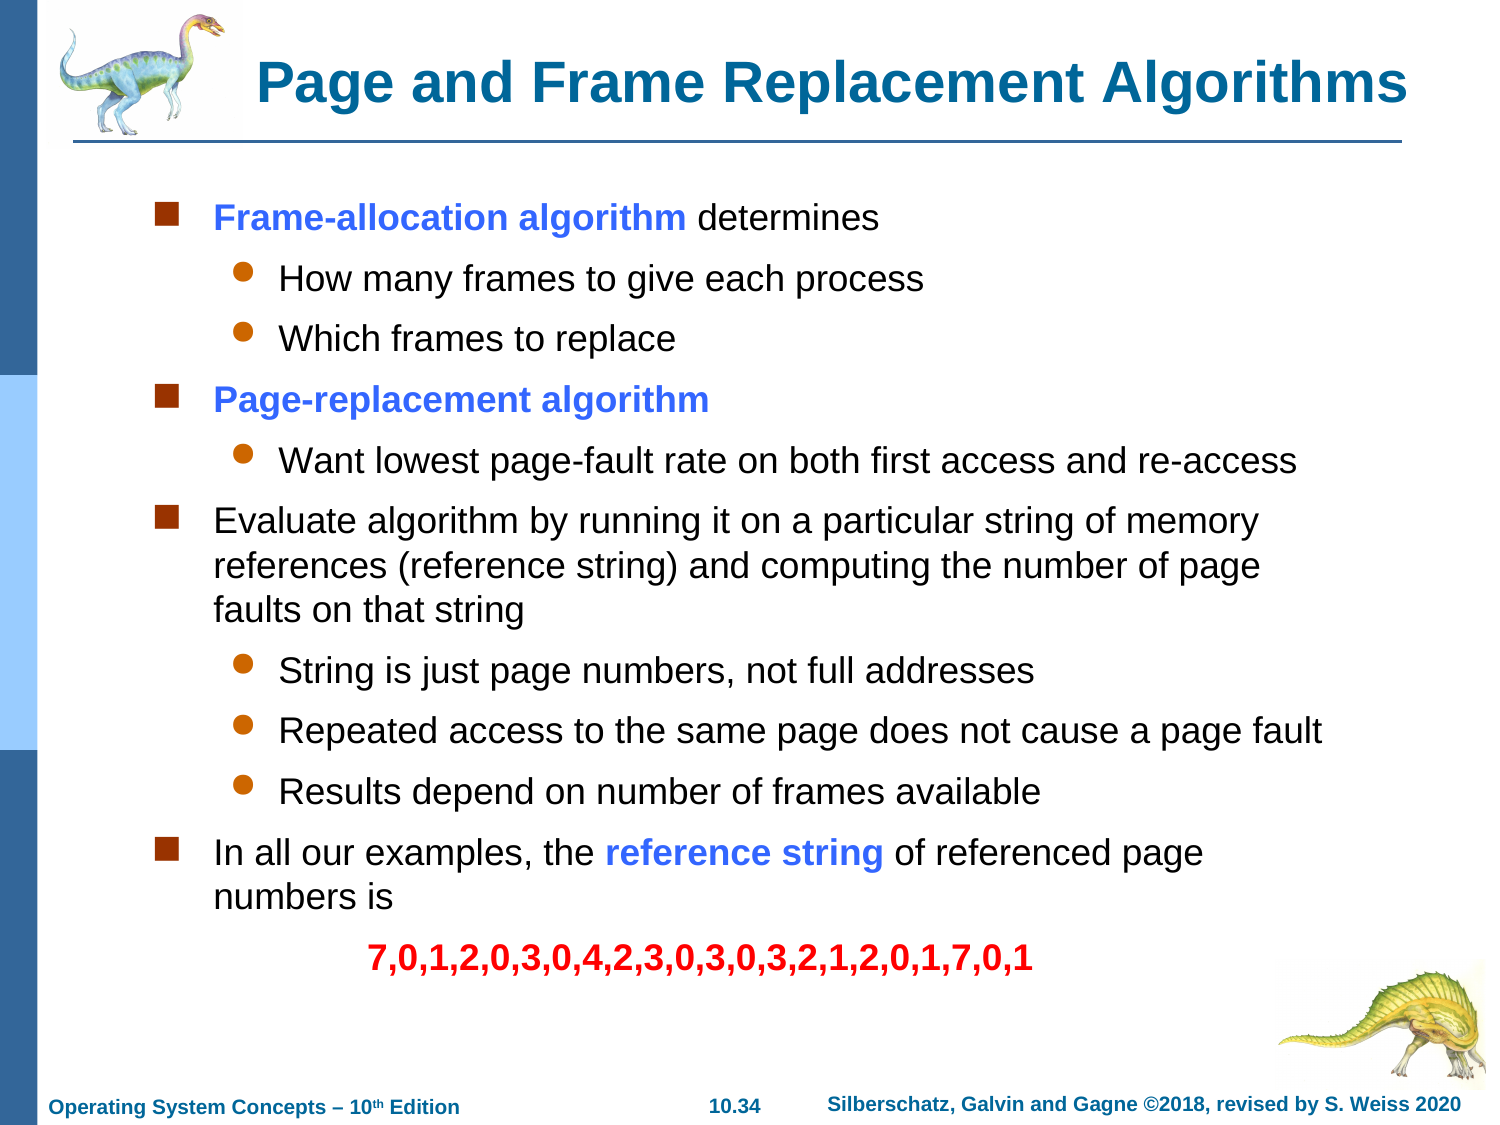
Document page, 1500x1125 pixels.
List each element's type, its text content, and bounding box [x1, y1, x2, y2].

picture [1275, 959, 1486, 1090]
picture [1144, 1096, 1152, 1101]
list Frame-allocation algorithm determines How many frames to give each process Which frames to replace Page-replacement algorithm Want lowest page-fault rate on both first access and re-access Evaluate algorithm by running it on a particular string of memory references (reference string) and computing the number of page faults on that string String is just page numbers, not full addresses Repeated access to the same page does not cause a page fault Results depend on number of frames available In all our examples, the reference string of referenced page numbers is 7,0,1,2,0,3,0,4,2,3,0,3,0,3,2,1,2,0,1,7,0,1 [142, 185, 1371, 990]
title Page and Frame Replacement Algorithms [203, 26, 1463, 122]
picture [46, 0, 243, 149]
